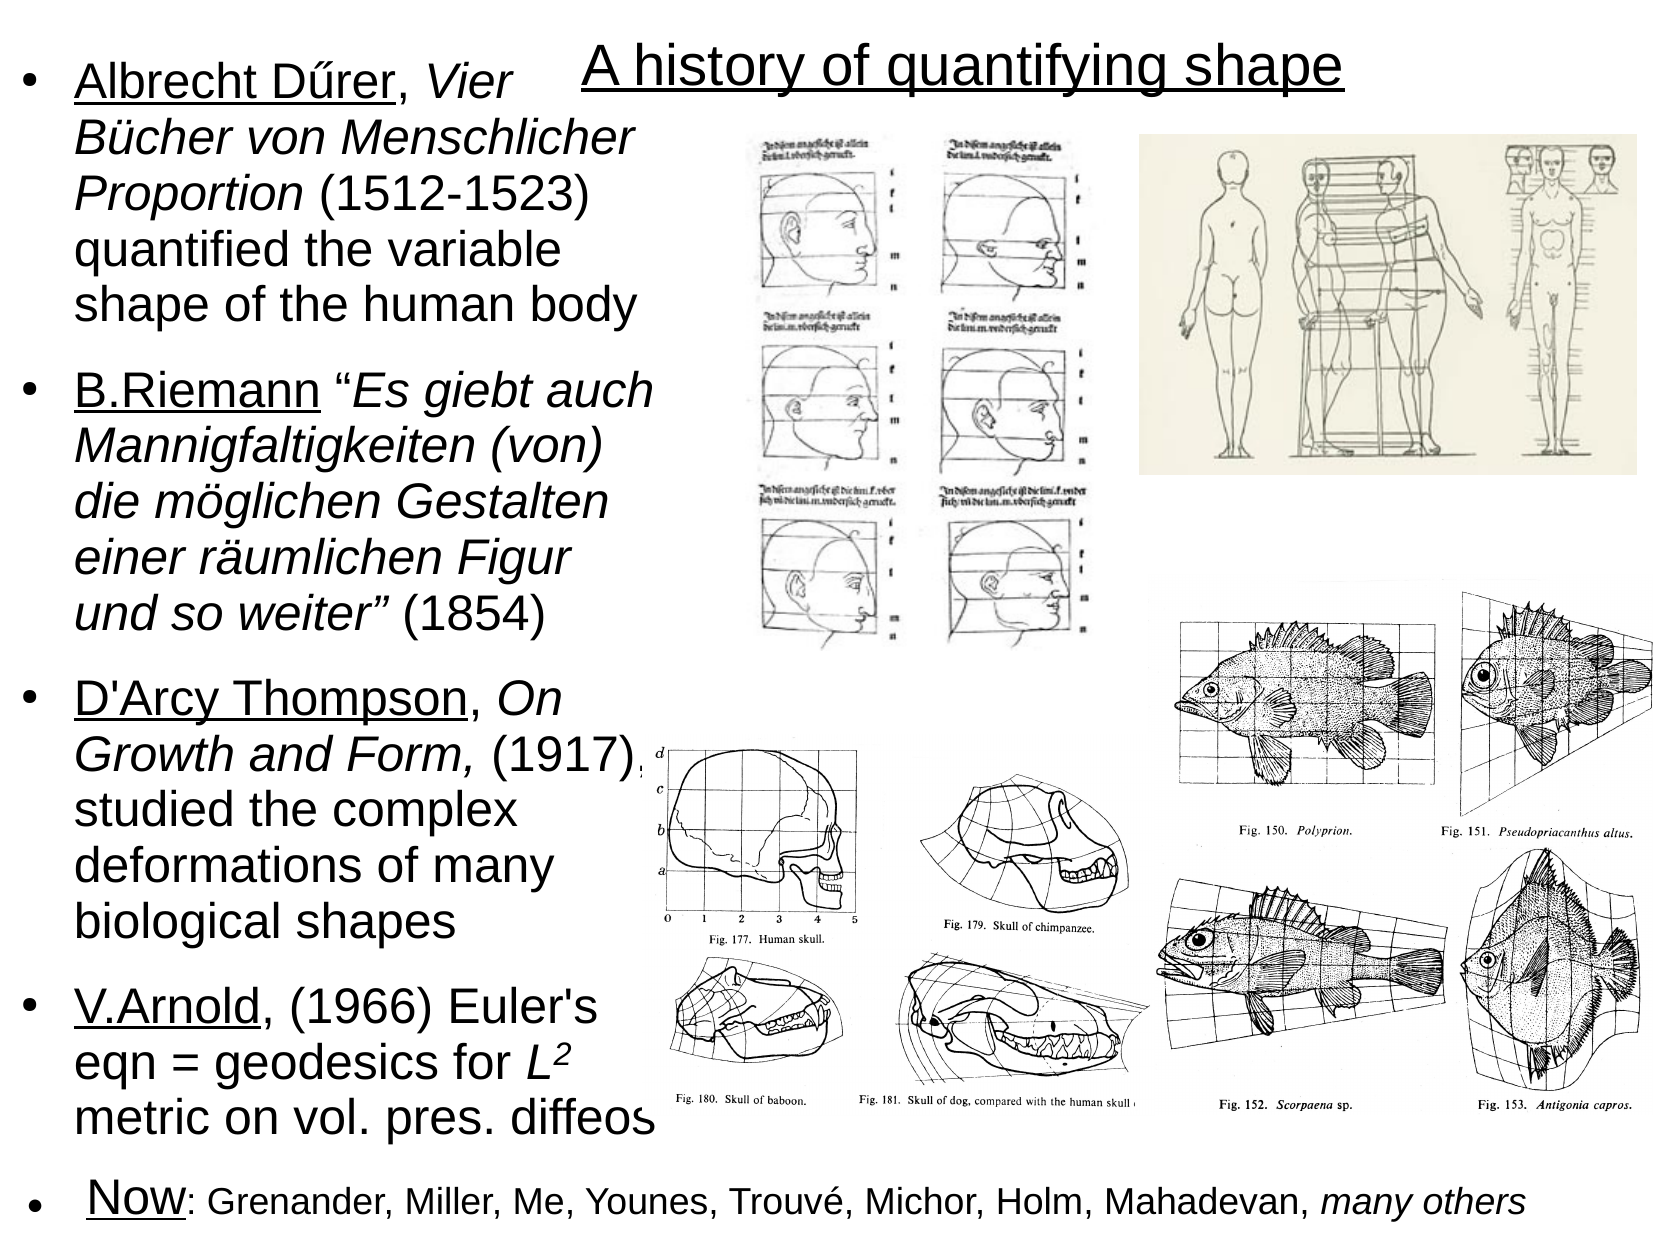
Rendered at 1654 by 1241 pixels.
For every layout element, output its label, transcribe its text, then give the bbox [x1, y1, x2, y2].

picture [1139, 134, 1637, 475]
text_box [195, 1170, 1636, 1241]
text_box A history of quantifying shape [520, 25, 1406, 106]
list Albrecht Dűrer, Vier Bücher von Menschlicher Proportion (1512-1523) quantified the variable shape of the human body B.Riemann “Es giebt auch Mannigfaltigkeiten (von) die möglichen Gestalten einer räumlichen Figur und so weiter” (1854) D'Arcy Thompson, On Growth and Form, (1917), studied the complex deformations of many biological shapes V.Arnold, (1966) Euler's eqn = geodesics for L2 metric on vol. pres. diffeos [3, 53, 664, 1174]
text_box ● Now: Grenander, Miller, Me, Younes, Trouvé, Michor, Holm, Mahadevan, many others [11, 1162, 1556, 1233]
picture [745, 131, 1106, 651]
picture [642, 574, 1654, 1116]
